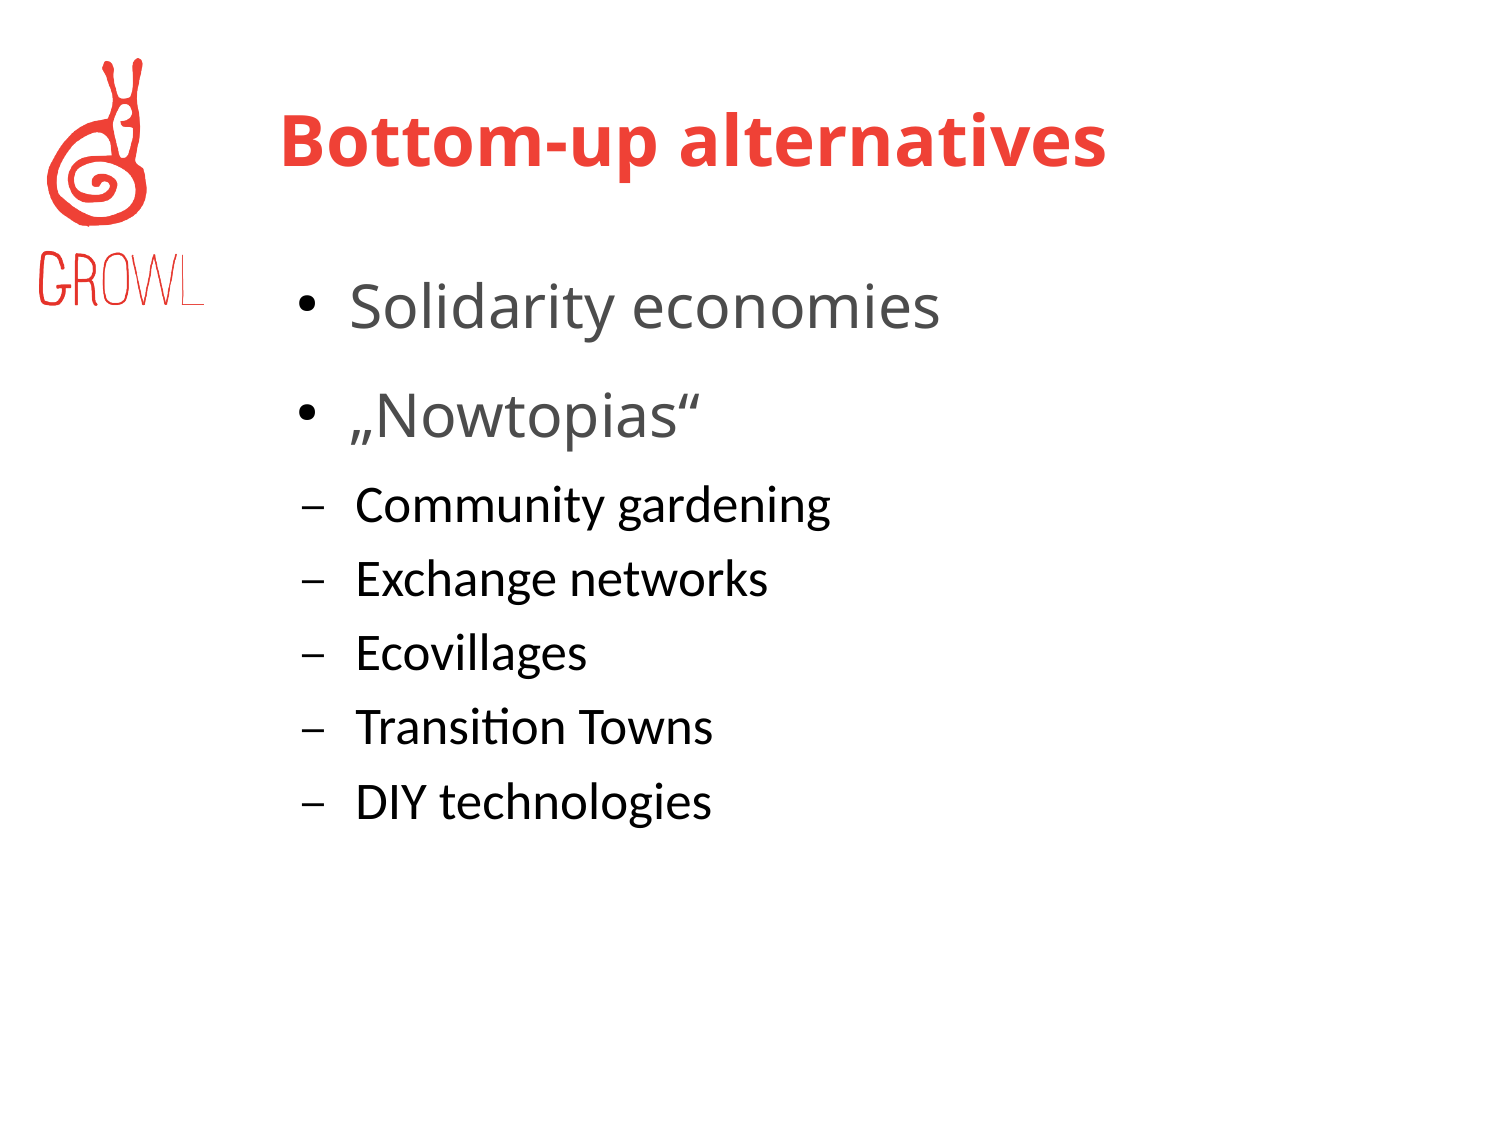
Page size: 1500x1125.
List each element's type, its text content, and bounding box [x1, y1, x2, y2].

picture [39, 58, 204, 306]
title Bottom-up alternatives [278, 44, 1425, 233]
list Solidarity economies „Nowtopias“ Community gardening Exchange networks Ecovillages Transition Towns DIY technologies [278, 263, 1395, 916]
